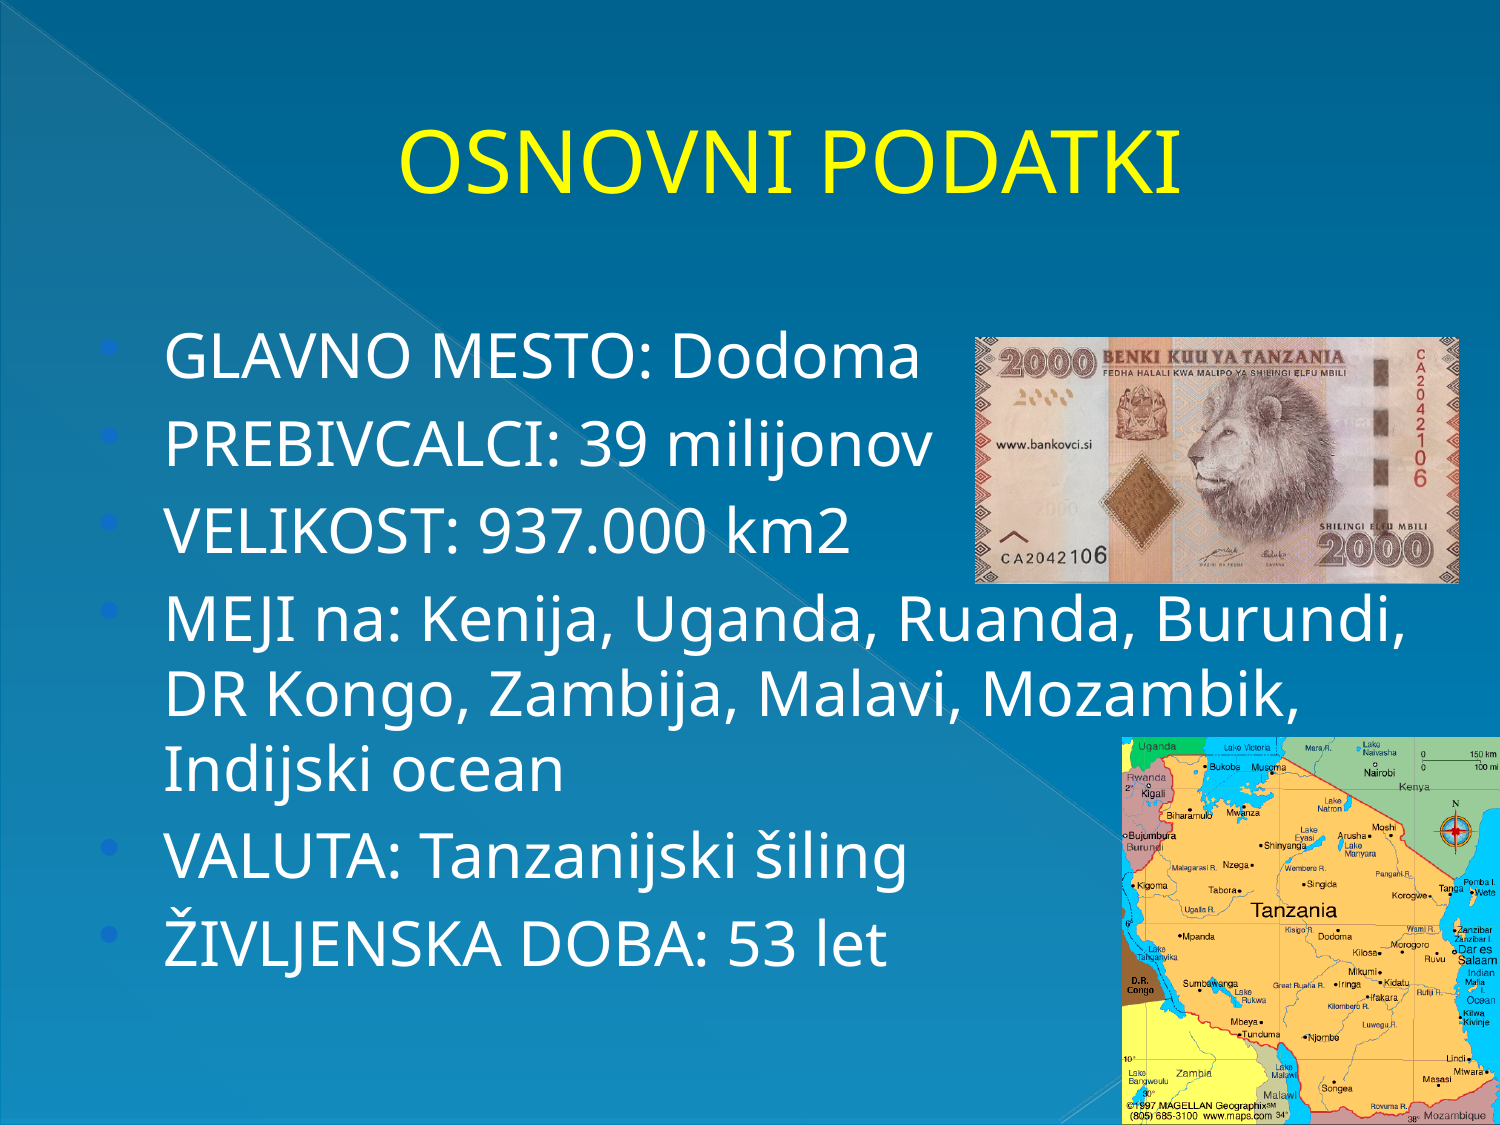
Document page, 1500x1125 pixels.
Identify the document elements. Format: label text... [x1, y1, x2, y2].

picture [1469, 982, 1477, 991]
picture [1243, 788, 1251, 794]
picture [1122, 738, 1500, 1125]
list GLAVNO MESTO: Dodoma PREBIVCALCI: 39 milijonov VELIKOST: 937.000 km2 MEJI na: Kenija, Uganda, Ruanda, Burundi, DR Kongo, Zambija, Malavi, Mozambik, Indijski ocean VALUTA: Tanzanijski šiling ŽIVLJENSKA DOBA: 53 let [75, 308, 1425, 1059]
picture [1470, 890, 1476, 906]
picture [976, 338, 1458, 583]
title OSNOVNI PODATKI [75, 43, 1425, 274]
picture [1454, 919, 1465, 940]
